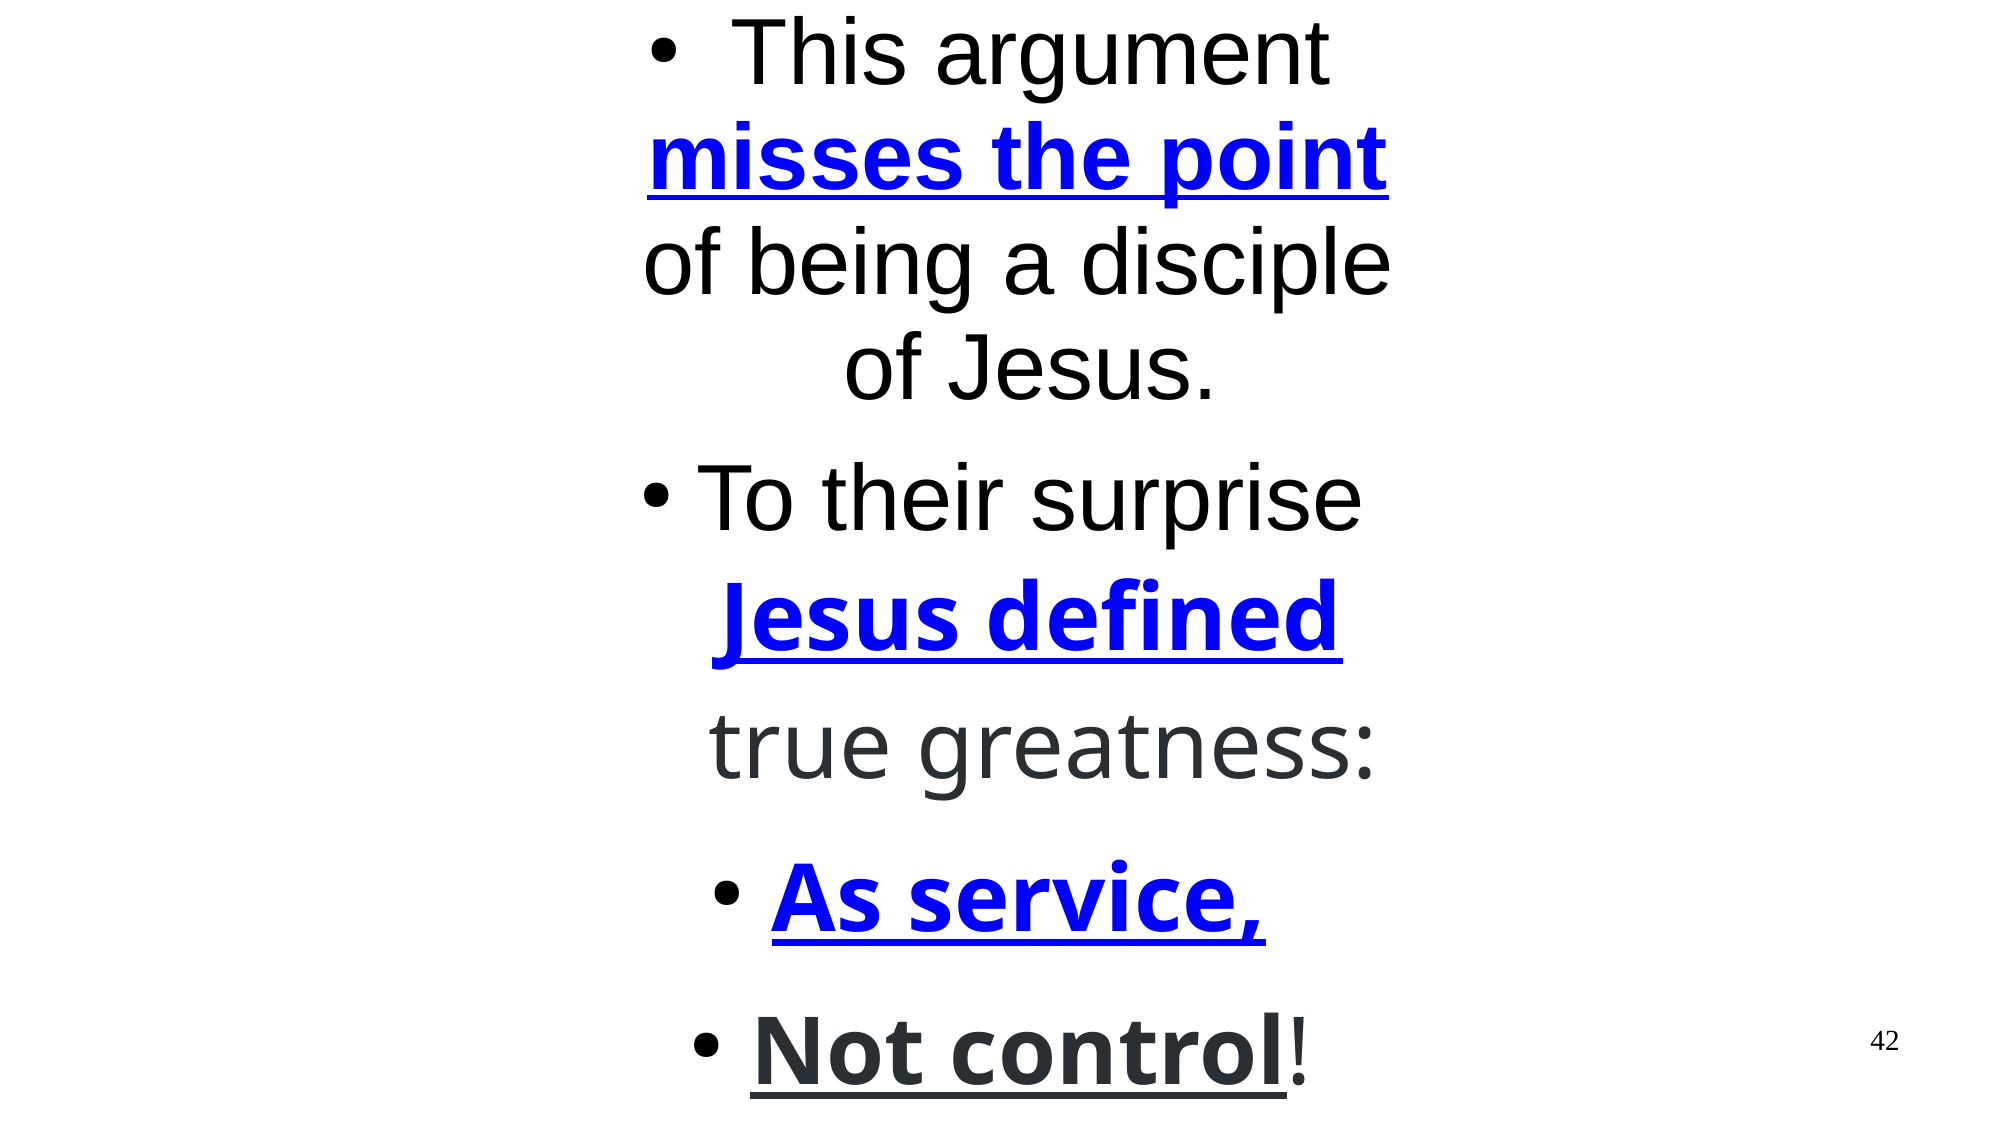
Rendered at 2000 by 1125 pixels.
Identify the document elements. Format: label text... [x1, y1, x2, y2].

list This argument misses the point of being a disciple of Jesus. To their surprise Jesus defined true greatness: As service, Not control! [0, 0, 1996, 1123]
